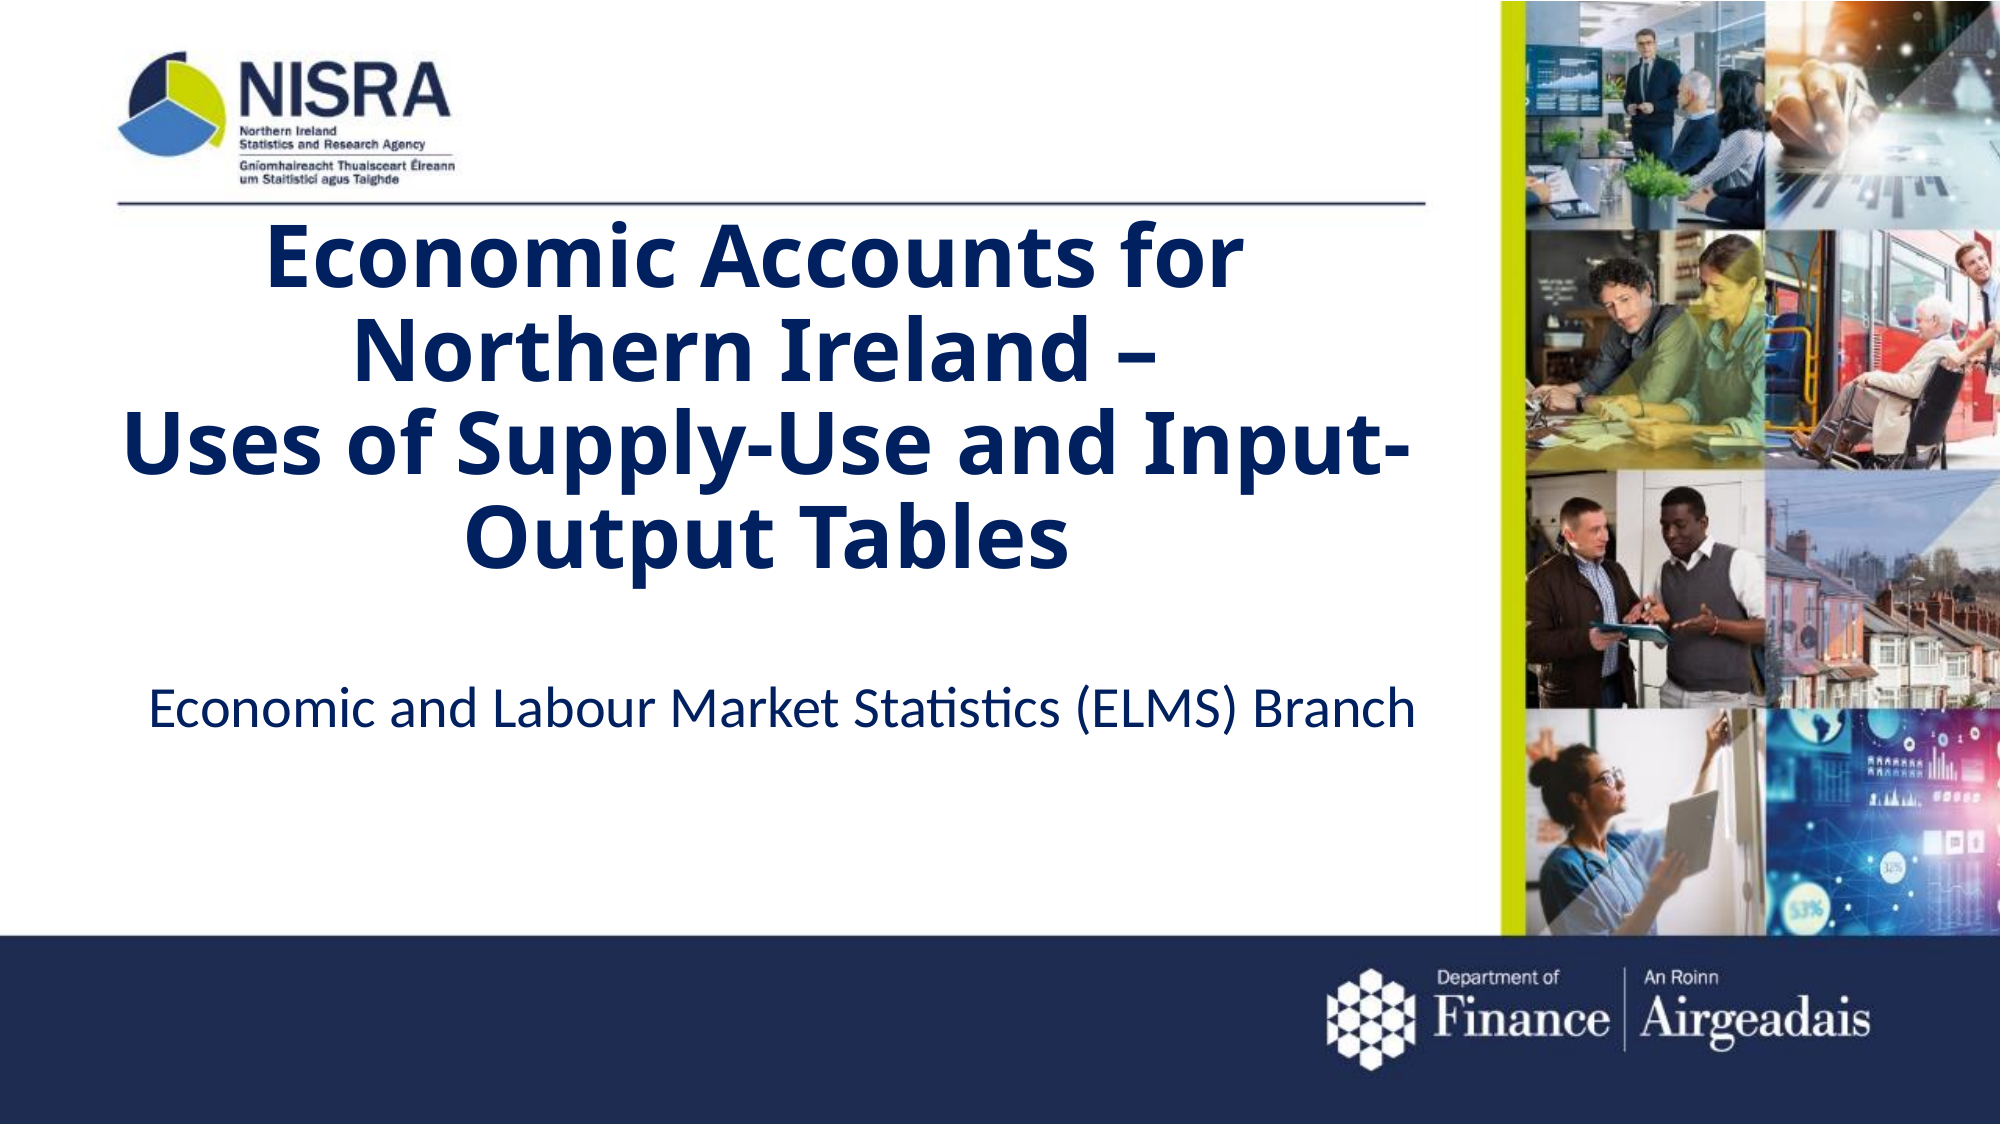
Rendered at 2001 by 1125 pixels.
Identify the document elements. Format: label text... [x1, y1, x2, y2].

subtitle Economic and Labour Market Statistics (ELMS) Branch [133, 669, 1634, 941]
title Economic Accounts for Northern Ireland – Uses of Supply-Use and Input-Output Tables [16, 203, 1517, 595]
